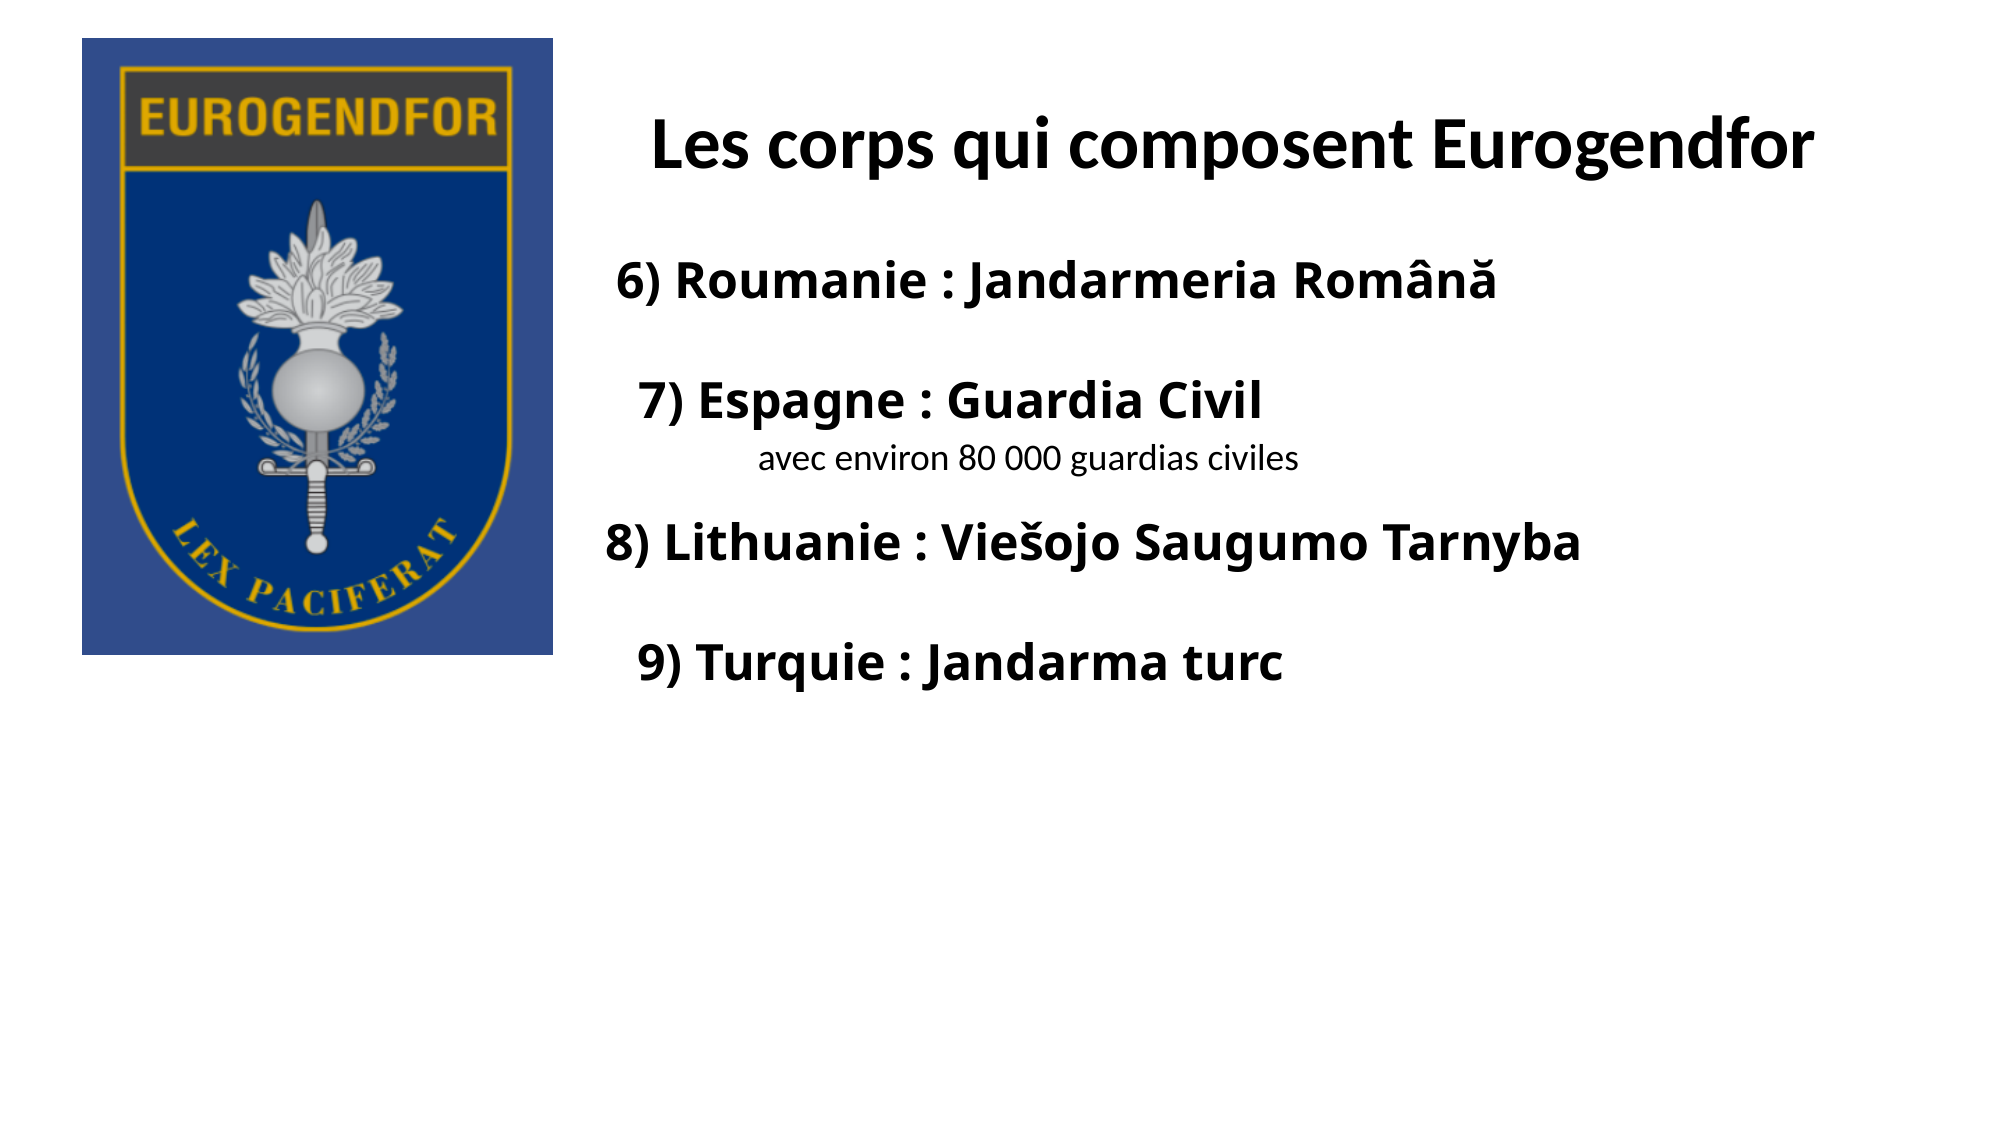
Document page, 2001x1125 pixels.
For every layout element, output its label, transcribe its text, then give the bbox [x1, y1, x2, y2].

text_box 8) Lithuanie : Viešojo Saugumo Tarnyba [590, 503, 1612, 578]
text_box 7) Espagne : Guardia Civil [624, 361, 1279, 436]
text_box avec environ 80 000 guardias civiles [743, 425, 1315, 485]
text_box 6) Roumanie : Jandarmeria Română [601, 241, 1514, 317]
text_box 9) Turquie : Jandarma turc [622, 623, 1300, 698]
title Les corps qui composent Eurogendfor [636, 53, 1894, 236]
picture [82, 38, 553, 655]
